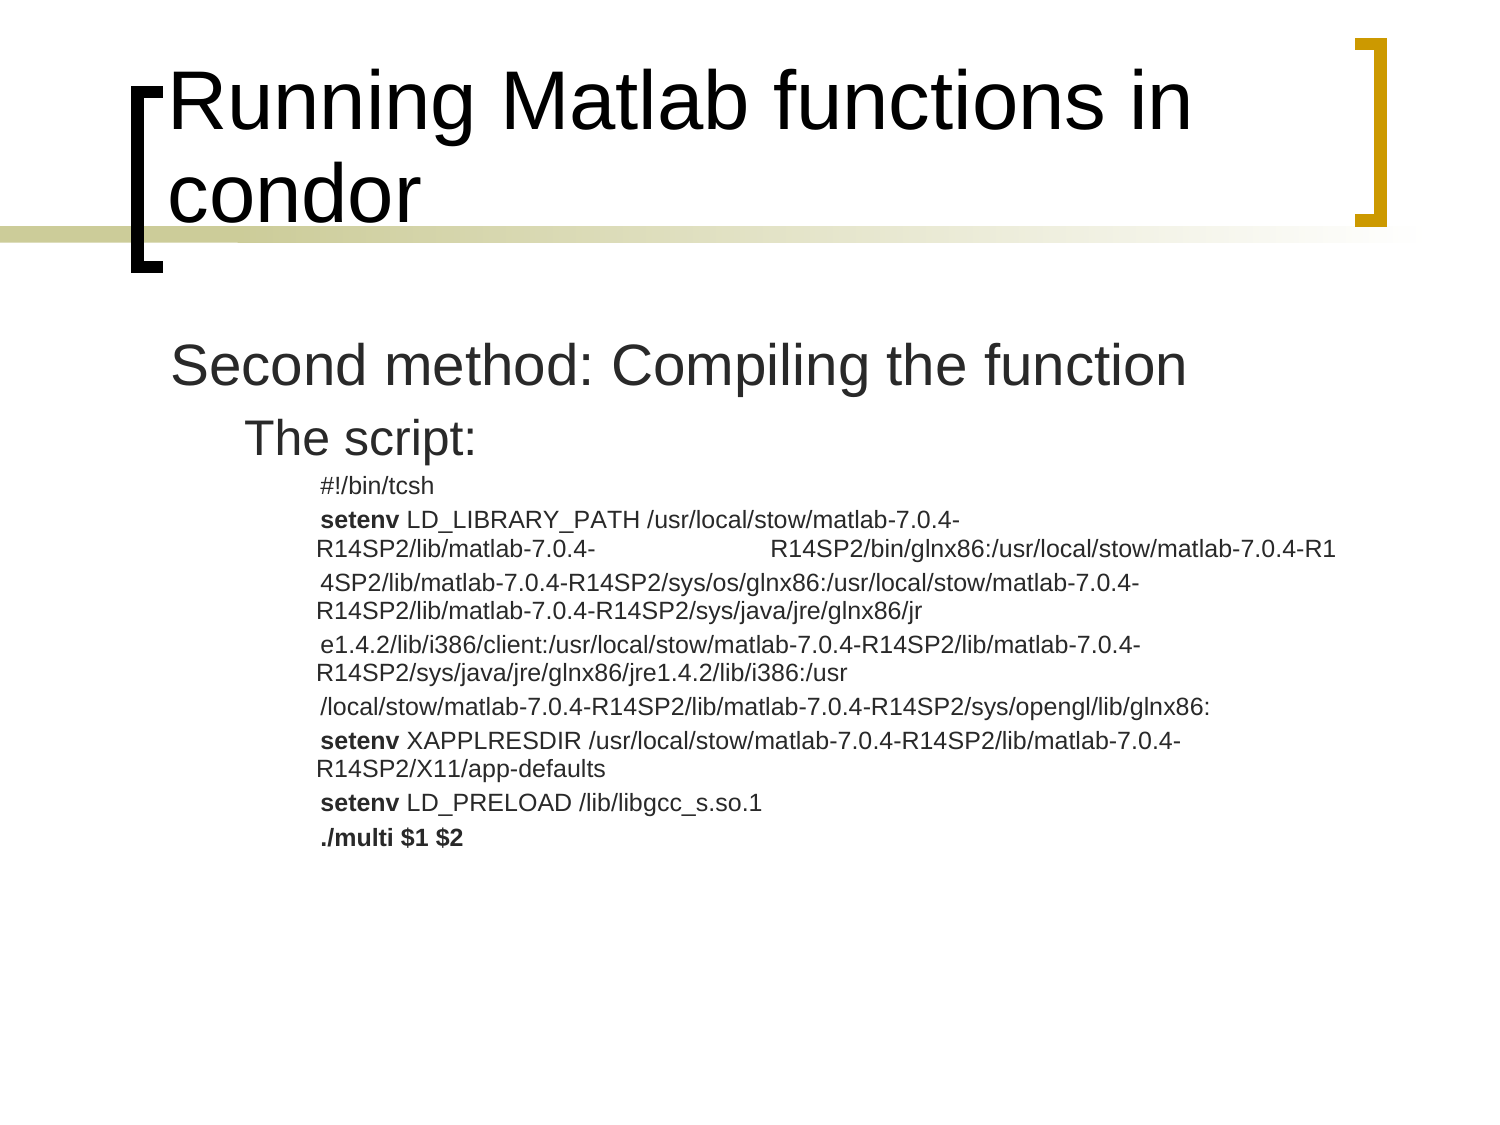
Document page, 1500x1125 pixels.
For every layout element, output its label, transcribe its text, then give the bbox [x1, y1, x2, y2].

title Running Matlab functions in condor [152, 15, 1328, 248]
list Second method: Compiling the function The script: #!/bin/tcsh setenv LD_LIBRARY_PATH /usr/local/stow/matlab-7.0.4- R14SP2/lib/matlab-7.0.4- R14SP2/bin/glnx86:/usr/local/stow/matlab-7.0.4-R1 4SP2/lib/matlab-7.0.4-R14SP2/sys/os/glnx86:/usr/local/stow/matlab-7.0.4- R14SP2/lib/matlab-7.0.4-R14SP2/sys/java/jre/glnx86/jr e1.4.2/lib/i386/client:/usr/local/stow/matlab-7.0.4-R14SP2/lib/matlab-7.0.4- R14SP2/sys/java/jre/glnx86/jre1.4.2/lib/i386:/usr /local/stow/matlab-7.0.4-R14SP2/lib/matlab-7.0.4-R14SP2/sys/opengl/lib/glnx86: setenv XAPPLRESDIR /usr/local/stow/matlab-7.0.4-R14SP2/lib/matlab-7.0.4- R14SP2/X11/app-defaults setenv LD_PRELOAD /lib/libgcc_s.so.1 ./multi $1 $2 [155, 324, 1413, 1028]
